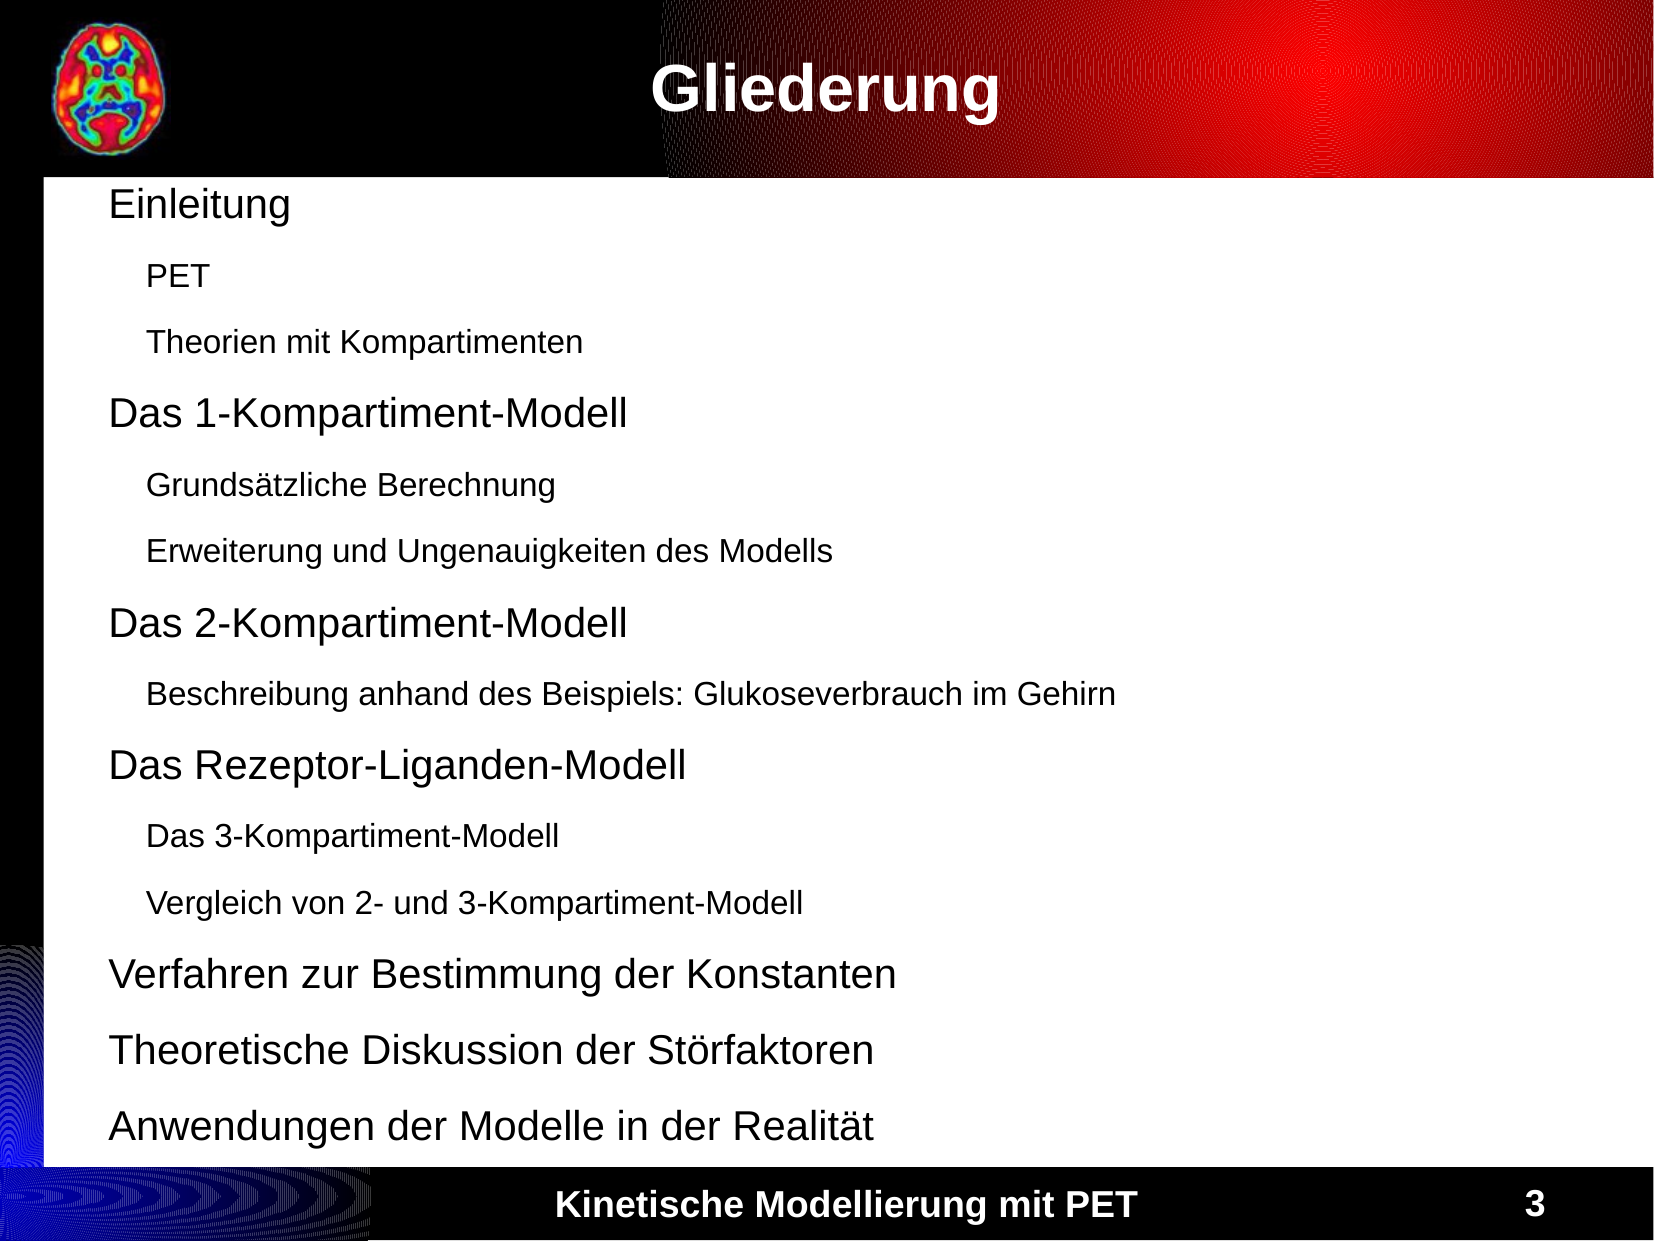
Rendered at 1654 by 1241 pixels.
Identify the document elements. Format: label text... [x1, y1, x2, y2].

text_box [1571, 0, 1654, 178]
text_box [0, 0, 1654, 1241]
text_box Kinetische Modellierung mit PET [512, 1176, 1182, 1235]
list Einleitung PET Theorien mit Kompartimenten Das 1-Kompartiment-Modell Grundsätzliche Berechnung Erweiterung und Ungenauigkeiten des Modells Das 2-Kompartiment-Modell Beschreibung anhand des Beispiels: Glukoseverbrauch im Gehirn Das Rezeptor-Liganden-Modell Das 3-Kompartiment-Modell Vergleich von 2- und 3-Kompartiment-Modell Verfahren zur Bestimmung der Konstanten Theoretische Diskussion der Störfaktoren Anwendungen der Modelle in der Realität [70, 181, 1560, 1154]
text_box 55 [1422, 1175, 1649, 1234]
title Gliederung [82, 0, 1571, 178]
picture [51, 17, 171, 160]
